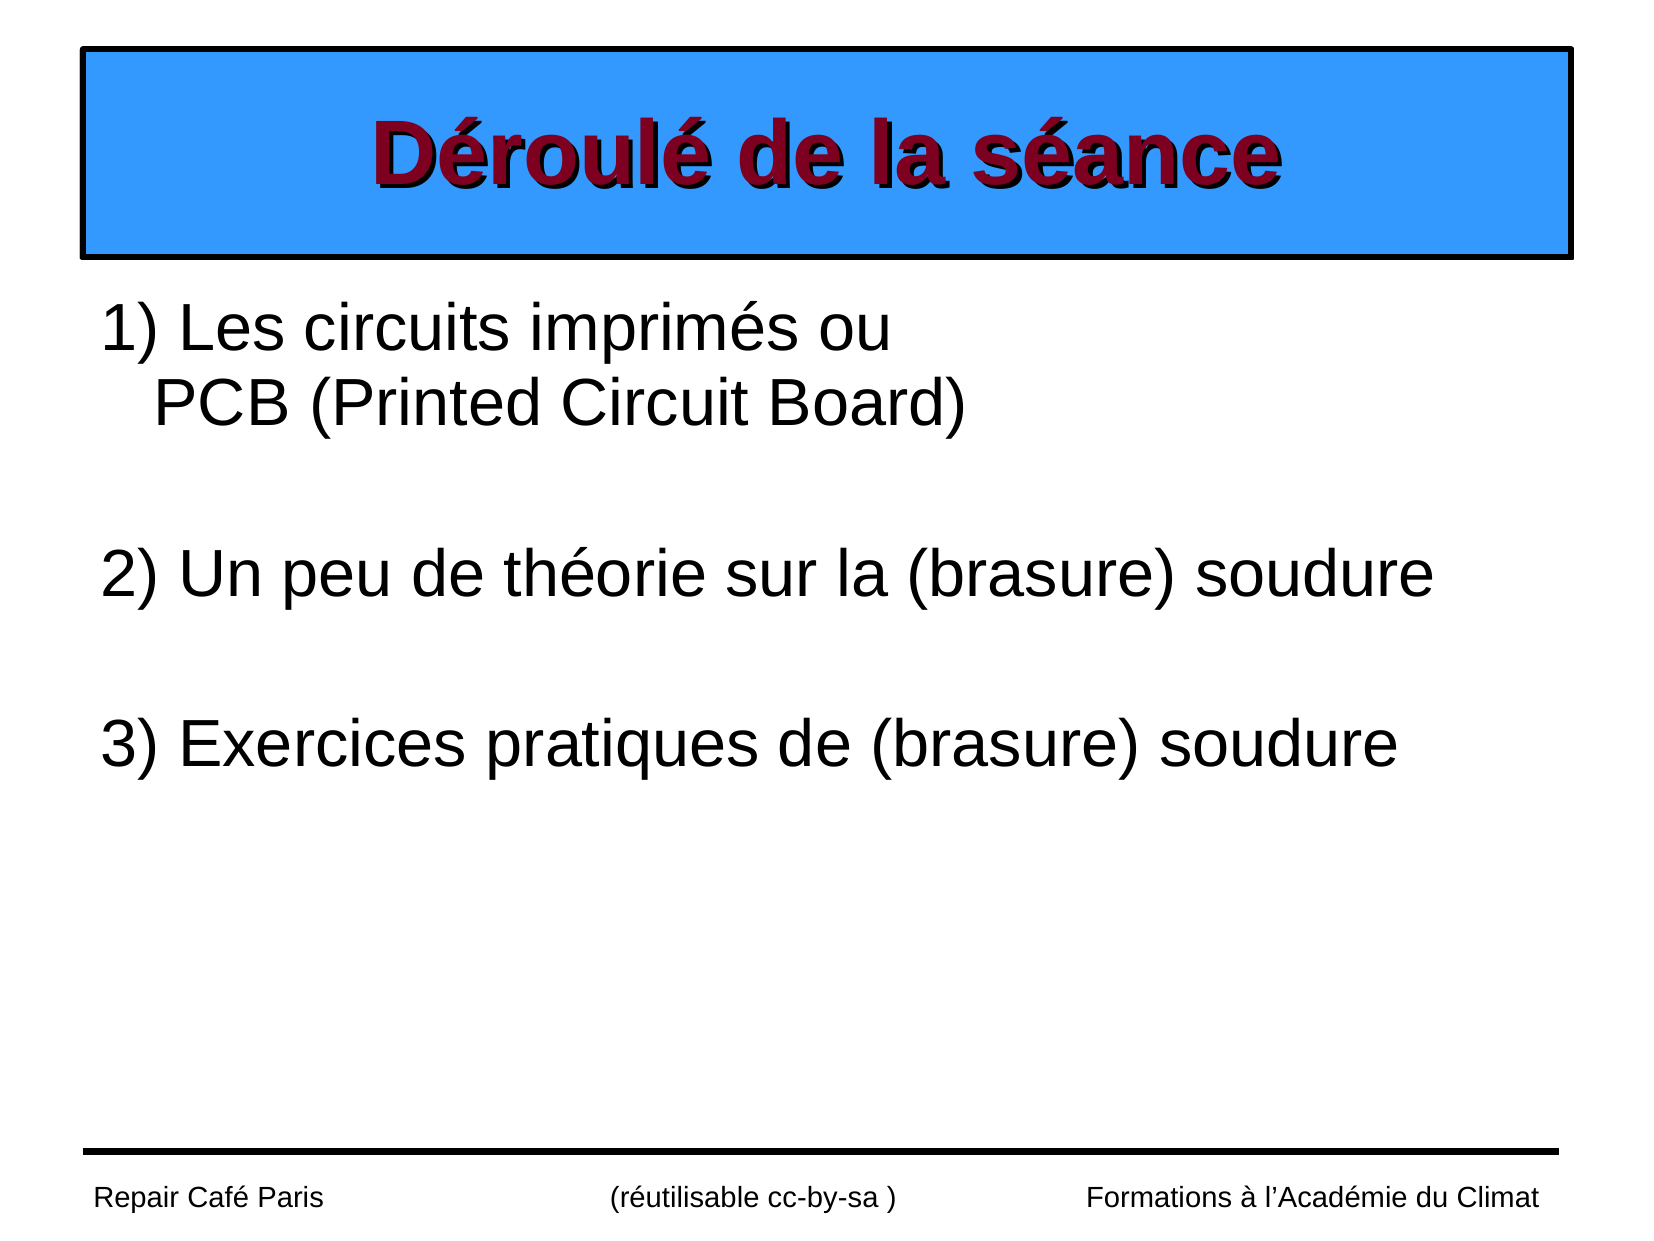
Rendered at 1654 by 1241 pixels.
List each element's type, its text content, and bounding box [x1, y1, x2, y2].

list Les circuits imprimés ou PCB (Printed Circuit Board) Un peu de théorie sur la (brasure) soudure Exercices pratiques de (brasure) soudure [82, 290, 1571, 1010]
title Déroulé de la séance [82, 49, 1571, 257]
